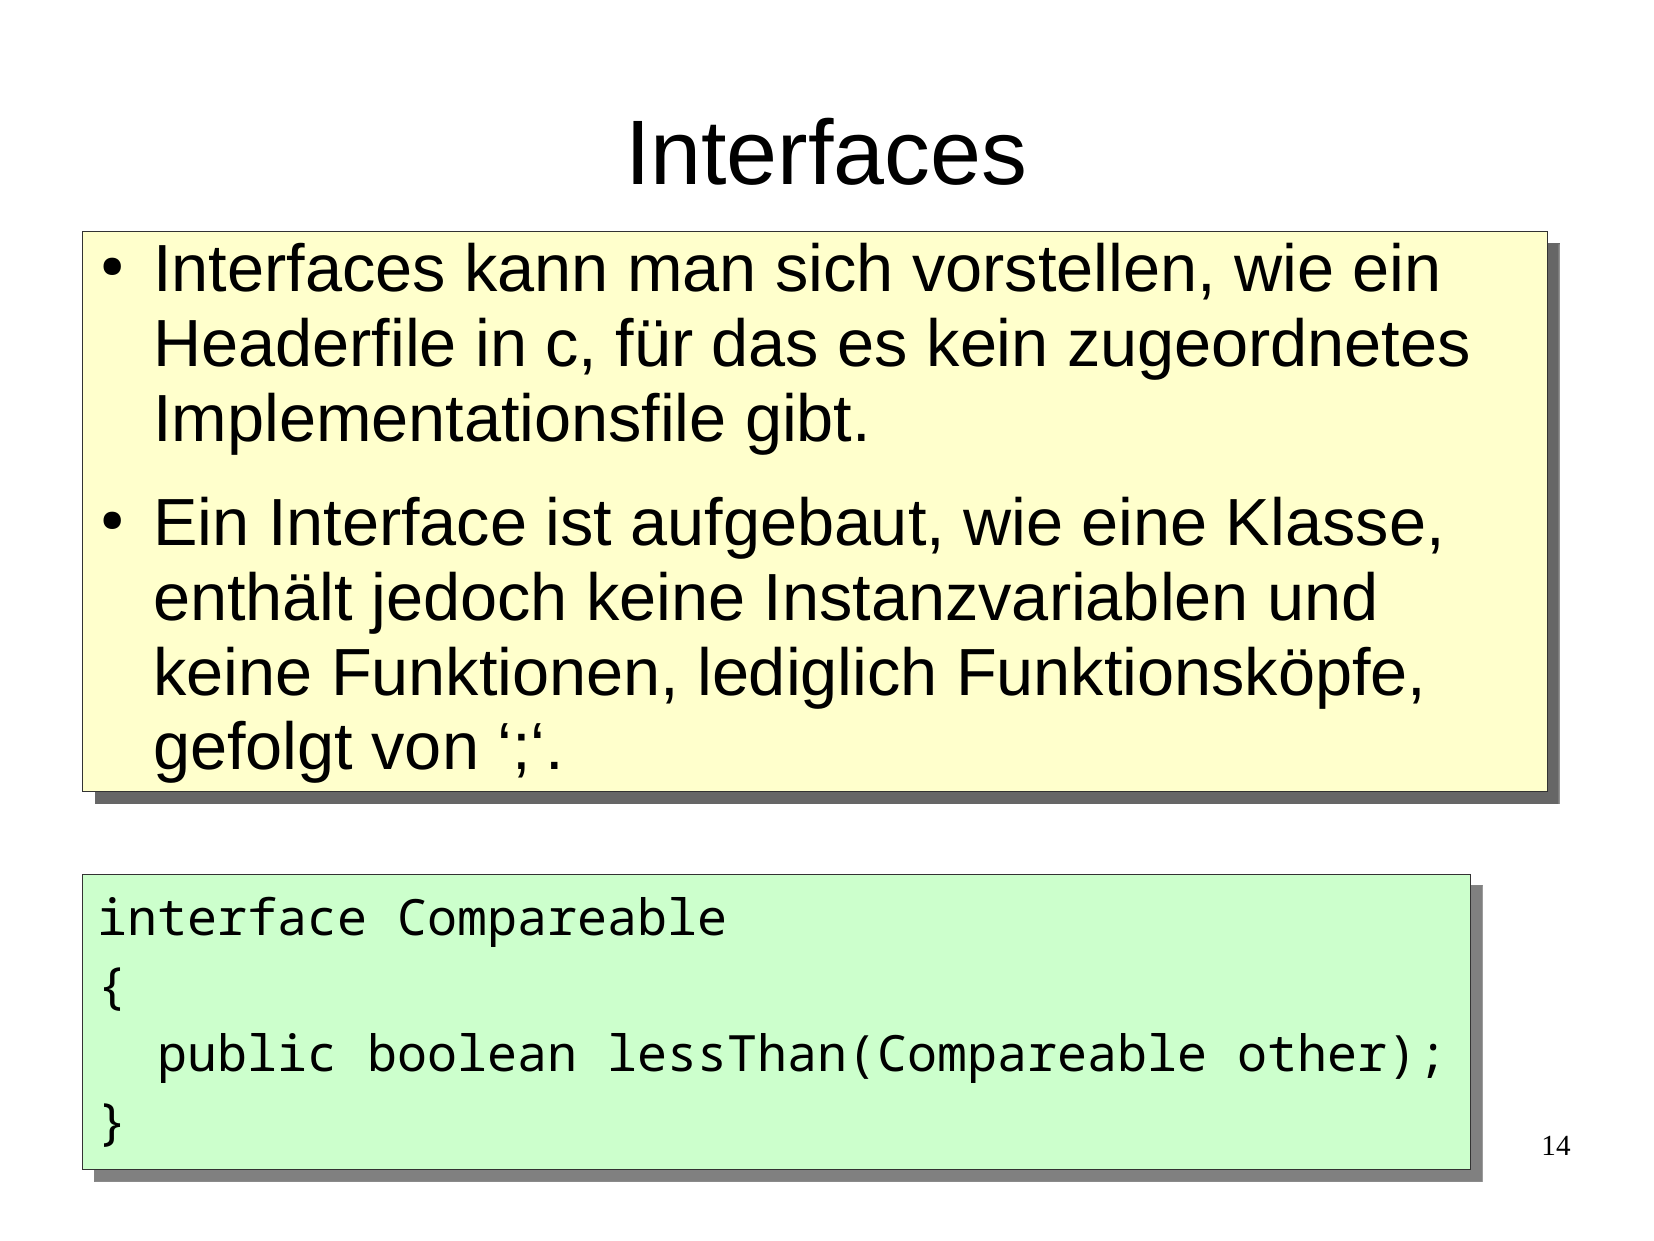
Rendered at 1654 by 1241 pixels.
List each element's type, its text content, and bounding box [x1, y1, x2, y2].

title Interfaces [82, 49, 1571, 257]
list Interfaces kann man sich vorstellen, wie ein Headerfile in c, für das es kein zugeordnetes Implementationsfile gibt. Ein Interface ist aufgebaut, wie eine Klasse, enthält jedoch keine Instanzvariablen und keine Funktionen, lediglich Funktionsköpfe, gefolgt von ‘;‘. [82, 231, 1548, 792]
text_box interface Compareable { public boolean lessThan(Compareable other); } [82, 874, 1471, 1170]
